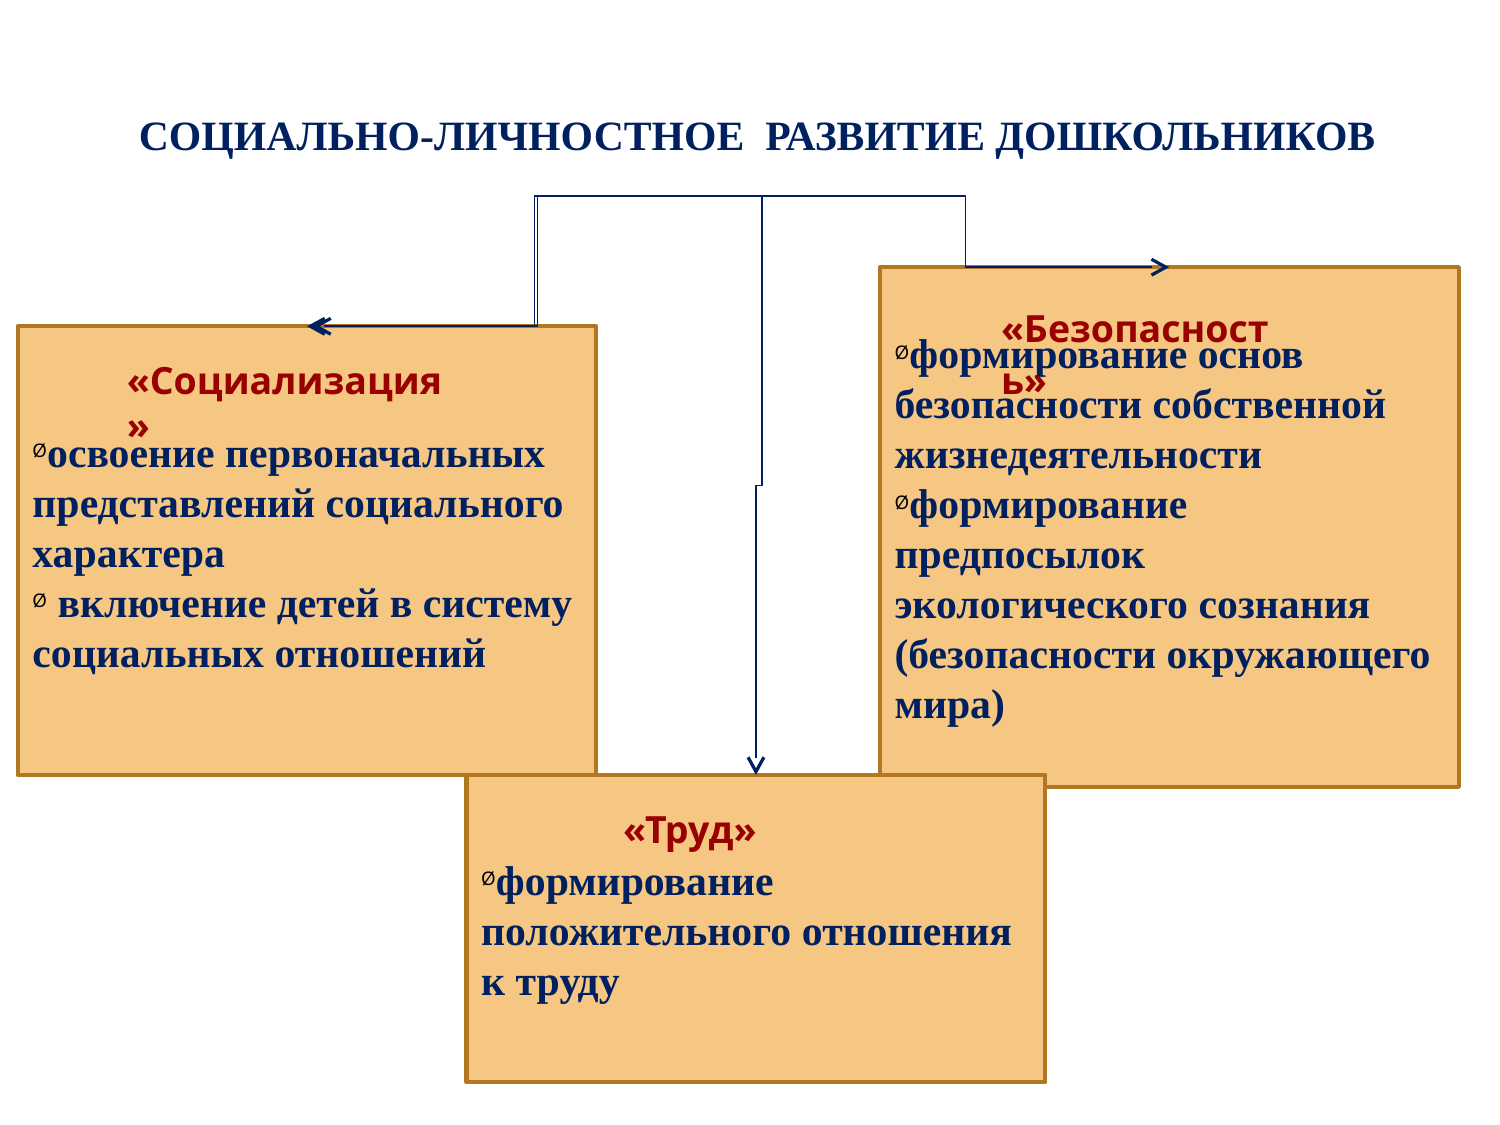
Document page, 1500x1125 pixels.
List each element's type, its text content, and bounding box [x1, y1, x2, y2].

text_box СОЦИАЛЬНО-ЛИЧНОСТНОЕ РАЗВИТИЕ ДОШКОЛЬНИКОВ [123, 101, 1447, 167]
text_box «Безопасность» [986, 290, 1294, 410]
text_box «Труд» [608, 798, 793, 859]
text_box формирование положительного отношения к труду [466, 774, 1046, 1083]
text_box освоение первоначальных представлений социального характера включение детей в систему социальных отношений [17, 326, 597, 775]
text_box формирование основ безопасности собственной жизнедеятельности формирование предпосылок экологического сознания (безопасности окружающего мира) [879, 267, 1459, 787]
text_box «Социализация» [112, 349, 479, 500]
